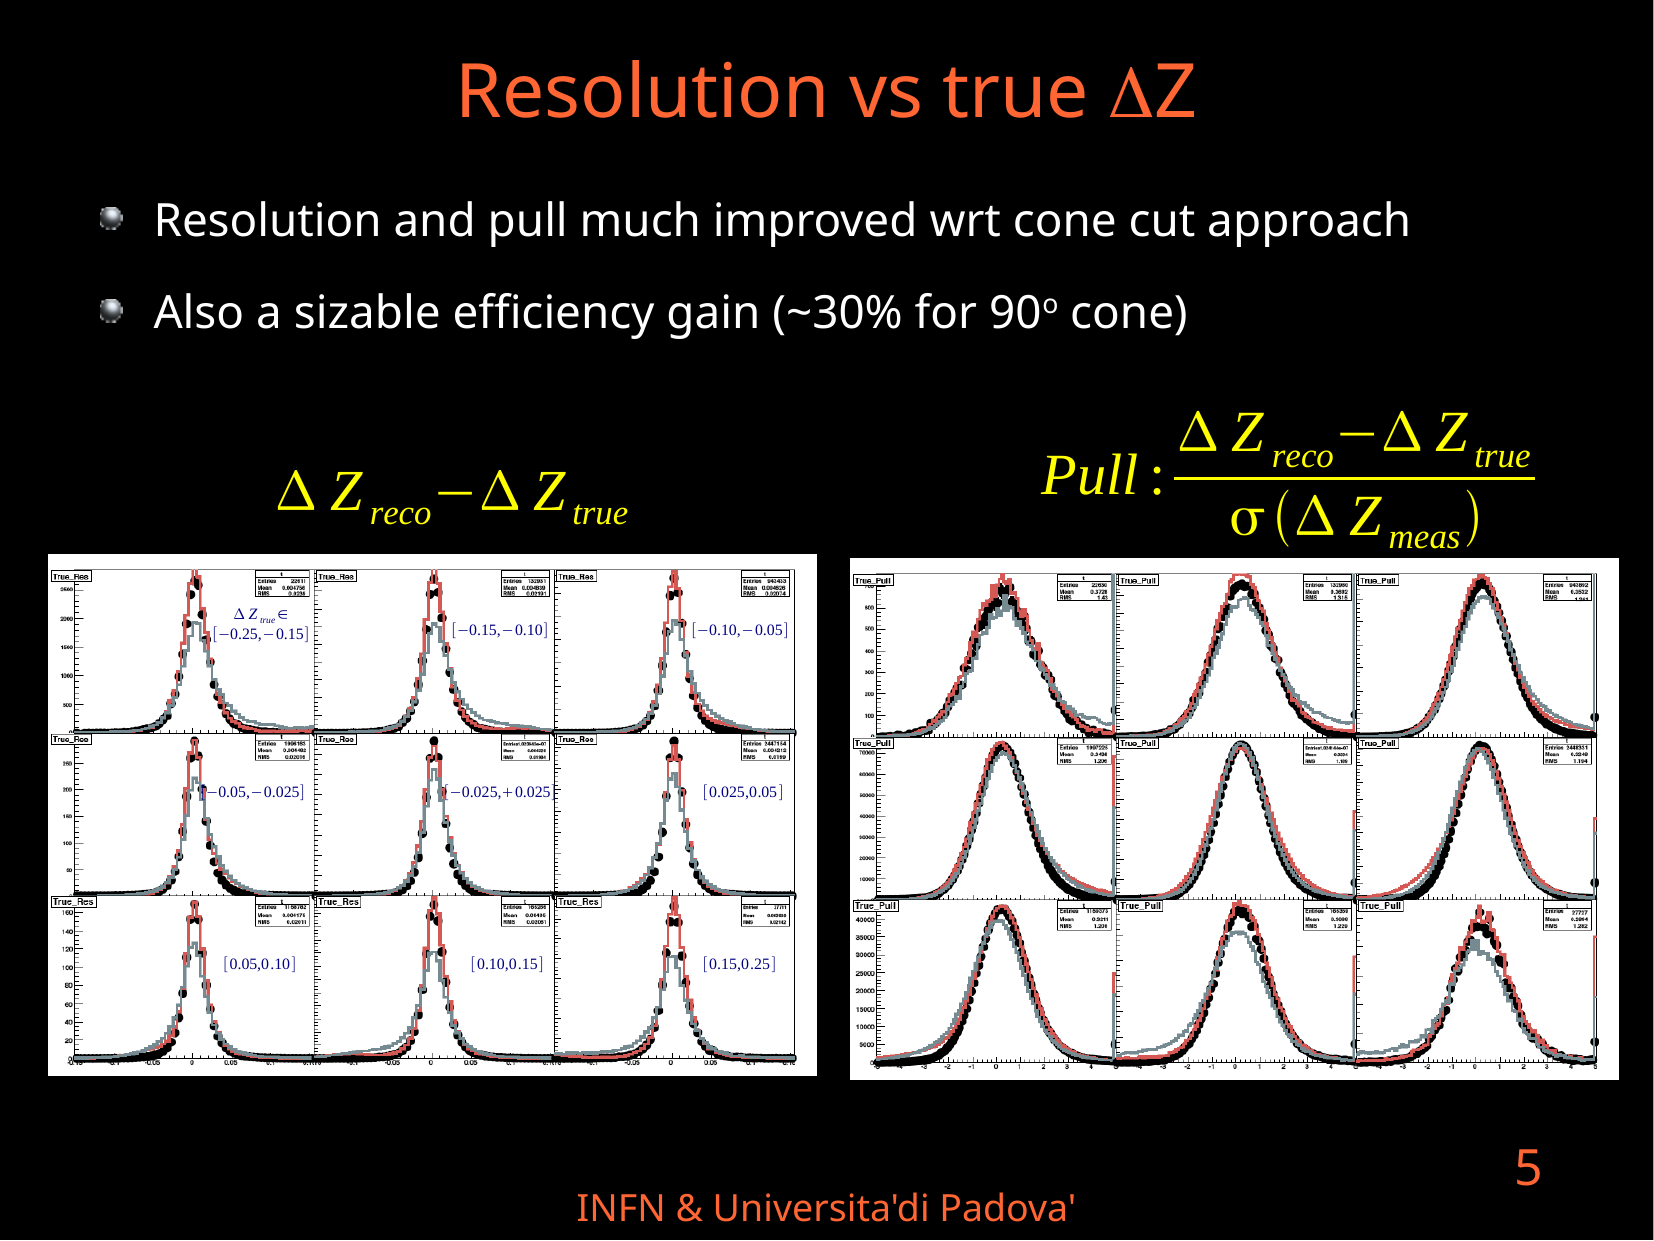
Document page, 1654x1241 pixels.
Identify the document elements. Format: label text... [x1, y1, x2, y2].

picture [1571, 558, 1619, 1080]
picture [48, 554, 82, 1076]
title Resolution vs true DZ [82, 27, 1571, 149]
chart [1032, 398, 1545, 558]
list Resolution and pull much improved wrt cone cut approach Also a sizable efficiency gain (~30% for 90o cone) [82, 187, 1571, 1094]
chart [270, 457, 636, 533]
